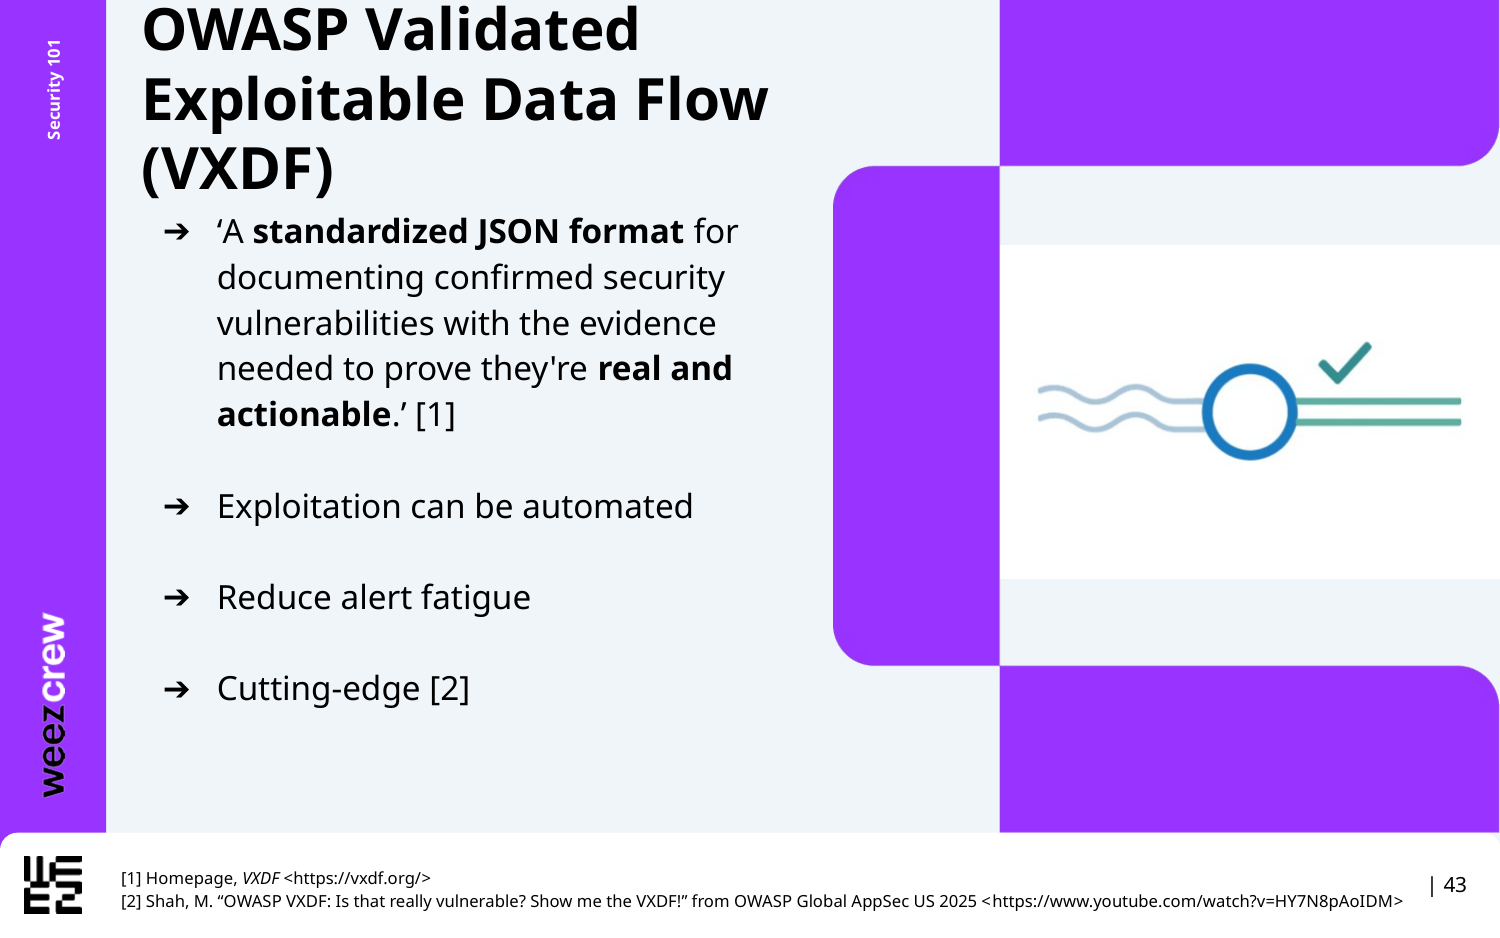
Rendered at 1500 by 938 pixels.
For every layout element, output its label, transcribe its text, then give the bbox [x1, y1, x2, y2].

picture [43, 612, 65, 798]
picture [833, 0, 1500, 833]
title OWASP Validated Exploitable Data Flow (VXDF) [126, 24, 976, 170]
list ‘A standardized JSON format for documenting confirmed security vulnerabilities with the evidence needed to prove they're real and actionable.’ [1] Exploitation can be automated Reduce alert fatigue Cutting-edge [2] [126, 188, 816, 809]
picture [24, 856, 82, 914]
title Security 101 [0, 24, 107, 497]
slide_number | <number> [1426, 850, 1482, 922]
subtitle [1] Homepage, VXDF <https://vxdf.org/> [2] Shah, M. “OWASP VXDF: Is that really vulnerable? Show me the VXDF!” from OWASP Global AppSec US 2025 <https://www.youtube.com/watch?v=HY7N8pAoIDM> [106, 836, 1426, 938]
